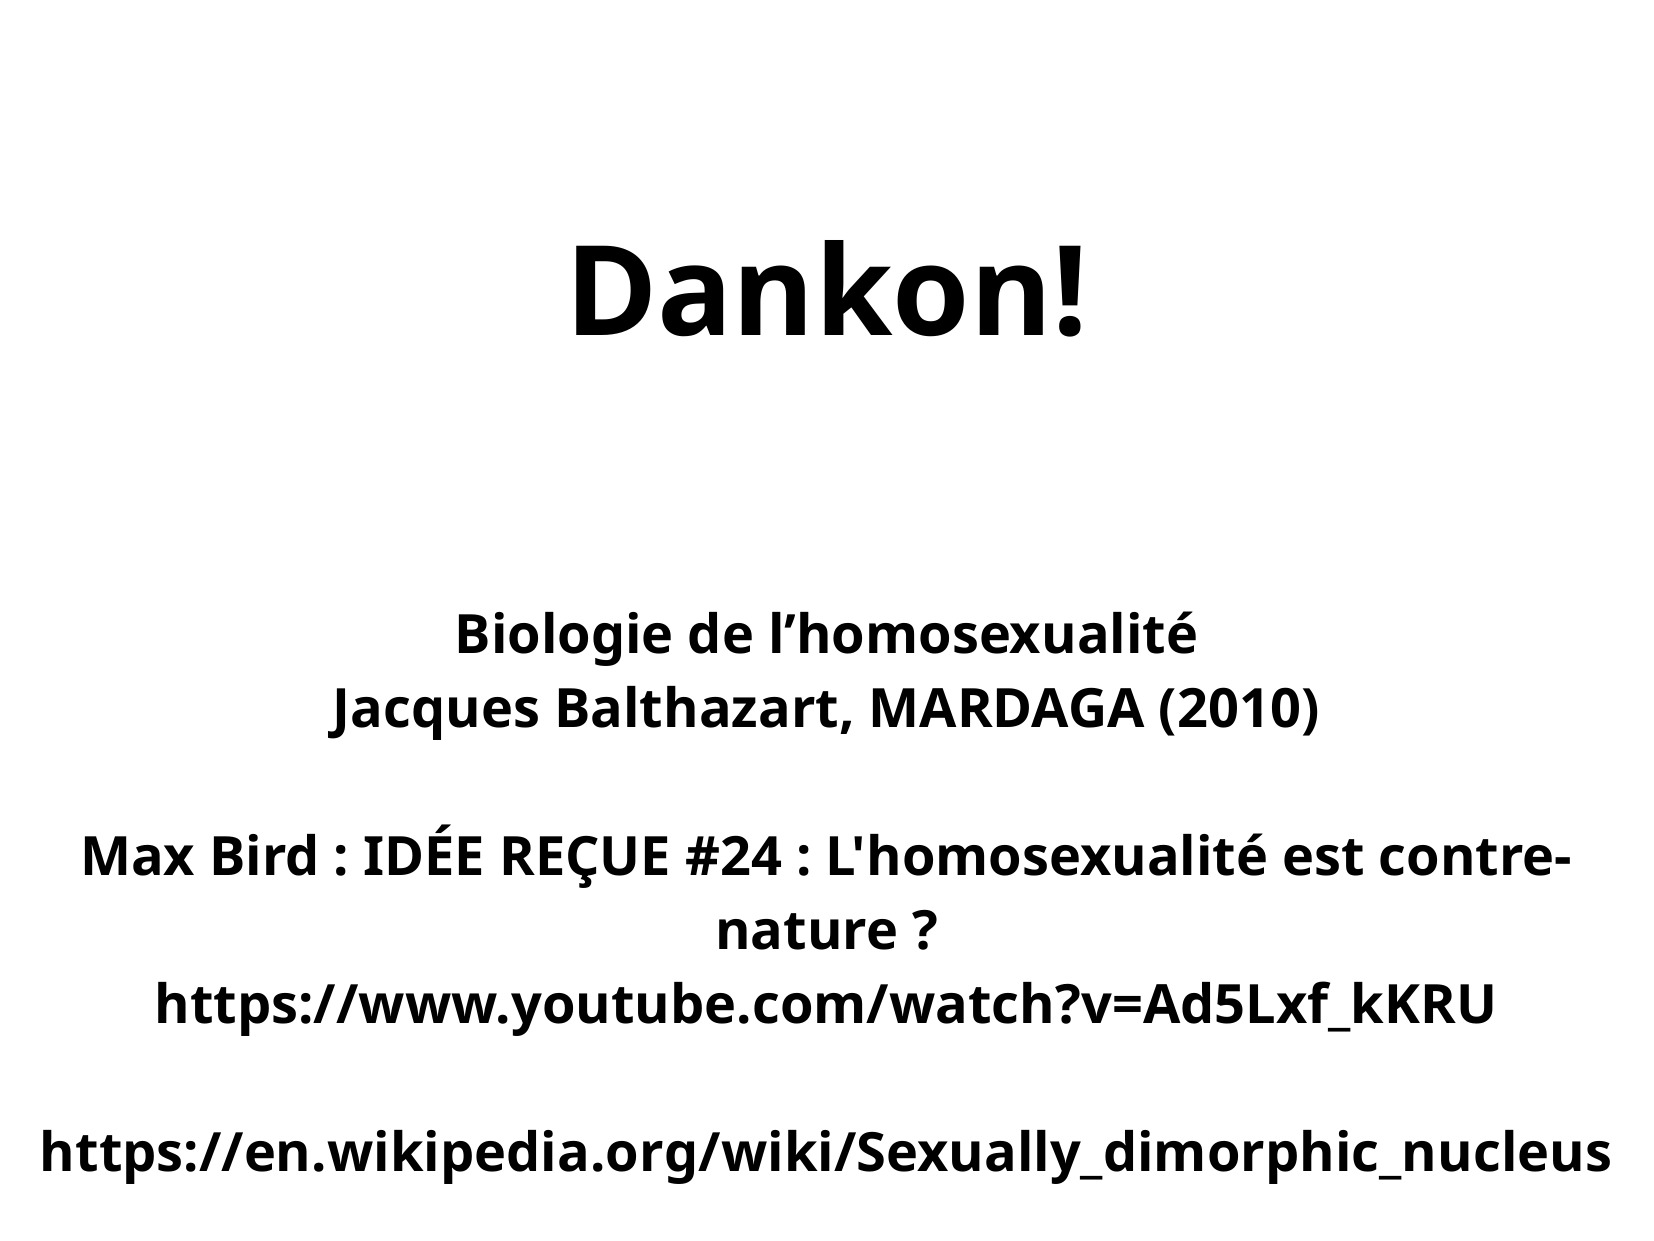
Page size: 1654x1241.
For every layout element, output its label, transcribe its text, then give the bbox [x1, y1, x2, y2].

title Dankon! [82, 53, 1571, 520]
subtitle Biologie de l’homosexualité Jacques Balthazart, MARDAGA (2010) Max Bird : IDÉE REÇUE #24 : L'homosexualité est contre-nature ? https://www.youtube.com/watch?v=Ad5Lxf_kKRU https://en.wikipedia.org/wiki/Sexually_dimorphic_nucleus [0, 625, 1654, 1158]
